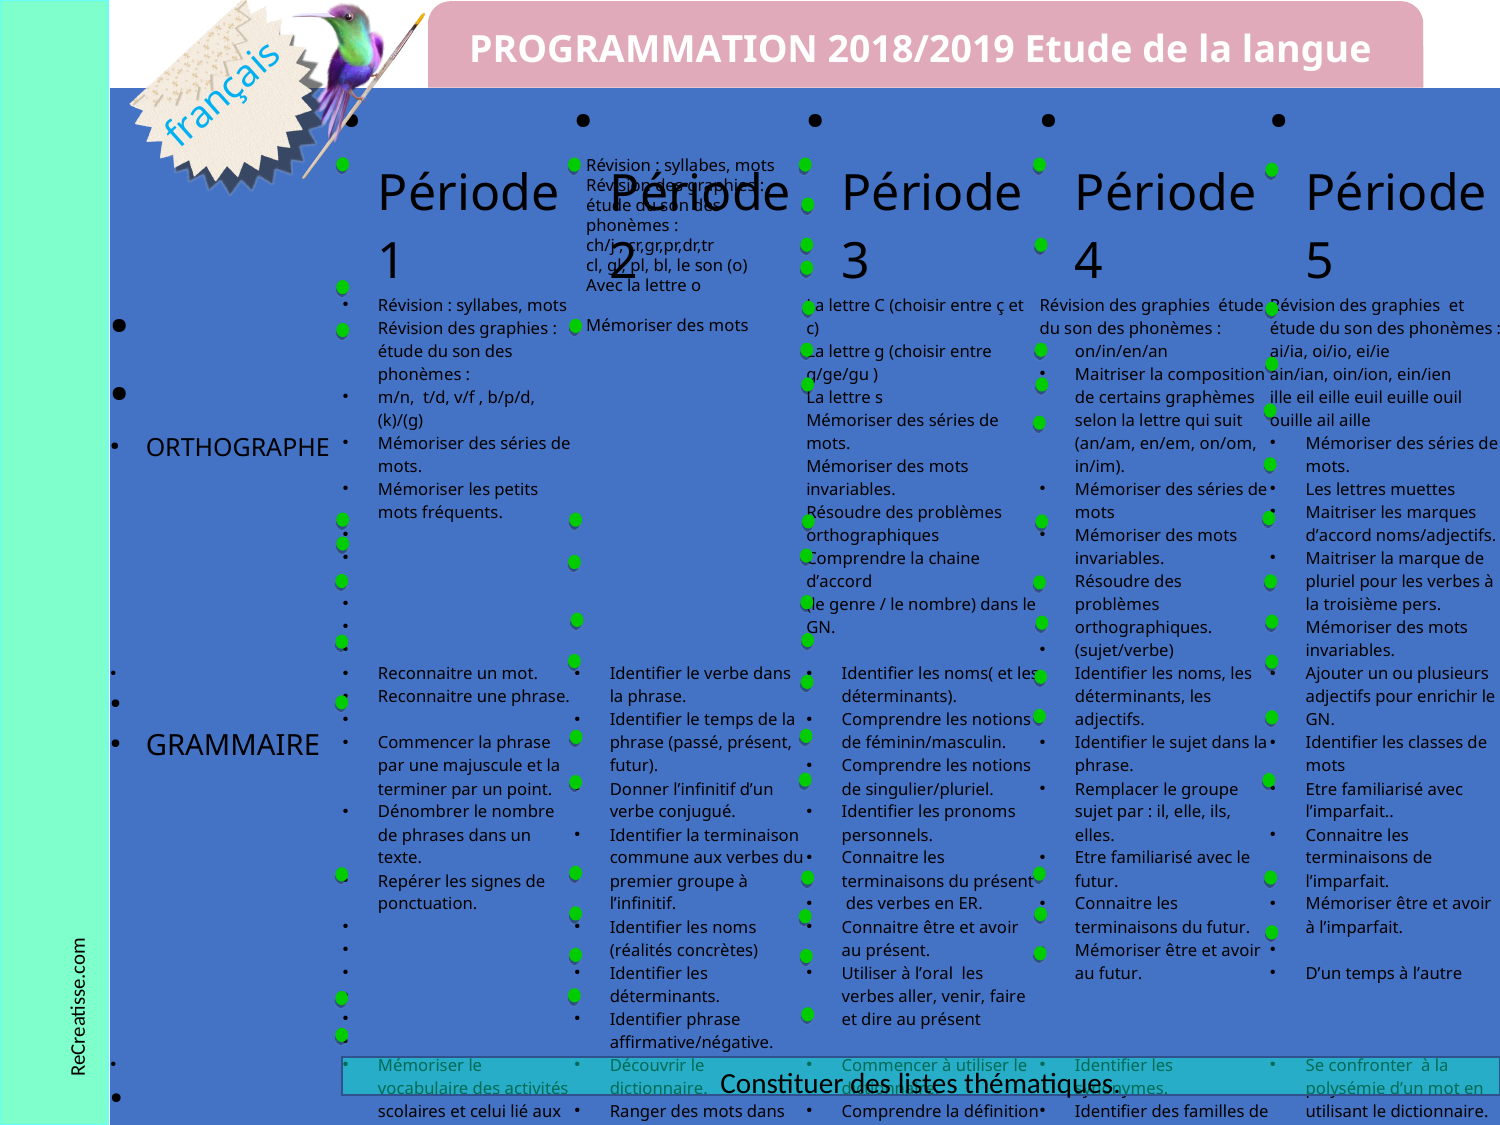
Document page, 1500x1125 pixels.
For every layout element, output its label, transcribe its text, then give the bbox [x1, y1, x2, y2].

table_cell Révision des graphies étude du son des phonèmes : on/in/en/an Maitriser la composition de certains graphèmes selon la lettre qui suit (an/am, en/em, on/om, in/im). Mémoriser des séries de mots Mémoriser des mots invariables. Résoudre des problèmes orthographiques. (sujet/verbe) [1040, 293, 1270, 662]
text_box [569, 947, 582, 962]
text_box [799, 772, 812, 787]
table_cell La lettre C (choisir entre ç et c) La lettre g (choisir entre g/ge/gu ) La lettre s Mémoriser des séries de mots. Mémoriser des mots invariables. Résoudre des problèmes orthographiques Comprendre la chaine d’accord (le genre / le nombre) dans le GN. [806, 293, 1040, 662]
text_box [568, 554, 581, 569]
text_box [336, 323, 350, 338]
table_header Période 1 [342, 88, 574, 293]
table_cell Ajouter un ou plusieurs adjectifs pour enrichir le GN. Identifier les classes de mots Etre familiarisé avec l’imparfait.. Connaitre les terminaisons de l’imparfait. Mémoriser être et avoir à l’imparfait. D’un temps à l’autre [1270, 662, 1500, 1053]
table_cell Révision des graphies et étude du son des phonèmes : ai/ia, oi/io, ei/ie ain/ian, oin/ion, ein/ien ille eil eille euil euille ouil ouille ail aille Mémoriser des séries de mots. Les lettres muettes Maitriser les marques d’accord noms/adjectifs. Maitriser la marque de pluriel pour les verbes à la troisième pers. Mémoriser des mots invariables. [1270, 293, 1500, 662]
text_box Révision : syllabes, mots Révision des graphies : étude du son des phonèmes : ch/j , cr,gr,pr,dr,tr cl, gl, pl, bl, le son (o) Avec la lettre o Mémoriser des mots [571, 147, 801, 362]
text_box [801, 870, 814, 885]
text_box [335, 991, 349, 1006]
table_cell LEXIQUE [110, 1053, 342, 1125]
text_box [1262, 511, 1276, 526]
text_box [335, 1027, 349, 1042]
text_box [335, 634, 349, 649]
text_box [800, 674, 814, 689]
text_box ReCreatisse.com [57, 923, 97, 1091]
text_box [335, 574, 349, 589]
table_cell Se confronter à la polysémie d’un mot en utilisant le dictionnaire. Chercher dans le dictionnaire. [1270, 1095, 1500, 1125]
text_box [568, 988, 581, 1003]
text_box [1034, 237, 1048, 252]
text_box [801, 1007, 814, 1022]
text_box [1034, 669, 1047, 684]
text_box [336, 280, 350, 295]
text_box [802, 514, 815, 529]
text_box [1035, 514, 1049, 529]
table_cell Découvrir le dictionnaire. Ranger des mots dans l’ordre alphabétique. Reconnaitre les mots qui indiquent l’ordre. Reconnaitre les mots qui indiquent le lieu. [574, 1095, 806, 1125]
text_box [1034, 342, 1048, 357]
text_box [1265, 710, 1279, 725]
text_box [1033, 415, 1046, 430]
text_box [1262, 773, 1276, 788]
text_box [799, 728, 813, 743]
text_box [569, 775, 582, 790]
text_box [569, 865, 582, 880]
table_cell Reconnaitre un mot. Reconnaitre une phrase. Commencer la phrase par une majuscule et la terminer par un point. Dénombrer le nombre de phrases dans un texte. Repérer les signes de ponctuation. [342, 662, 574, 1053]
text_box [1265, 614, 1279, 629]
text_box [570, 612, 584, 627]
table_header Période 2 [574, 88, 806, 158]
text_box [801, 197, 815, 212]
text_box [801, 157, 812, 172]
text_box [801, 342, 814, 357]
text_box [1265, 162, 1279, 177]
text_box [801, 377, 814, 392]
table_cell Identifier les synonymes. Identifier des familles de mots. Regrouper les mots en fonction de leur préfixe. [1040, 1095, 1270, 1125]
table_cell Mémoriser le vocabulaire des activités scolaires et celui lié aux apprentissages disciplinaires. Connaitre l’ordre alphabétique. Trouver le mot étiquette. [342, 1095, 574, 1125]
table_header Période 5 [1270, 88, 1500, 293]
table_header Période 3 [806, 88, 1040, 293]
text_box [801, 237, 814, 252]
text_box Constituer des listes thématiques. [342, 1057, 1500, 1095]
text_box [568, 654, 581, 669]
text_box [1033, 866, 1046, 881]
text_box [1264, 457, 1277, 472]
text_box [1265, 654, 1279, 669]
table_cell Commencer à utiliser le dictionnaire. Comprendre la définition d’un mot. Utiliser le dictionnaire pour vérifier l’orthographe d’un mot. Identifier les antonymes. [806, 1095, 1040, 1125]
text_box [1035, 615, 1049, 630]
text_box [336, 512, 350, 527]
text_box [336, 536, 350, 551]
table_cell Identifier le verbe dans la phrase. Identifier le temps de la phrase (passé, présent, futur). Donner l’infinitif d’un verbe conjugué. Identifier la terminaison commune aux verbes du premier groupe à l’infinitif. Identifier les noms (réalités concrètes) Identifier les déterminants. Identifier phrase affirmative/négative. [574, 662, 806, 1053]
table_cell Identifier les noms( et les déterminants). Comprendre les notions de féminin/masculin. Comprendre les notions de singulier/pluriel. Identifier les pronoms personnels. Connaitre les terminaisons du présent des verbes en ER. Connaitre être et avoir au présent. Utiliser à l’oral les verbes aller, venir, faire et dire au présent [806, 662, 1040, 1053]
table_cell Identifier les noms, les déterminants, les adjectifs. Identifier le sujet dans la phrase. Remplacer le groupe sujet par : il, elle, ils, elles. Etre familiarisé avec le futur. Connaitre les terminaisons du futur. Mémoriser être et avoir au futur. [1040, 662, 1270, 1053]
table_header Période 1 [386, 179, 400, 192]
table_header Période 4 [1040, 88, 1270, 293]
text_box [335, 695, 349, 710]
text_box [800, 548, 813, 563]
text_box [335, 867, 349, 882]
text_box [569, 729, 583, 744]
text_box français [138, 13, 292, 172]
text_box [569, 512, 582, 527]
text_box PROGRAMMATION 2018/2019 Etude de la langue [428, 1, 1424, 88]
text_box [1033, 946, 1047, 961]
text_box [1265, 301, 1279, 317]
text_box [1264, 403, 1277, 418]
table_cell [574, 355, 806, 662]
picture [76, 0, 425, 244]
text_box [1033, 575, 1046, 590]
text_box [801, 633, 814, 648]
text_box [1265, 925, 1279, 940]
text_box [1033, 709, 1046, 724]
table_cell [801, 293, 806, 345]
text_box [1034, 906, 1047, 922]
text_box [1265, 356, 1279, 371]
text_box [1033, 157, 1046, 172]
table_header [110, 117, 342, 293]
text_box [802, 300, 815, 315]
text_box [800, 949, 813, 964]
text_box [0, 0, 108, 1125]
text_box [1264, 870, 1278, 885]
table_cell Révision : syllabes, mots Révision des graphies : étude du son des phonèmes : m/n, t/d, v/f , b/p/d, (k)/(g) Mémoriser des séries de mots. Mémoriser les petits mots fréquents. [342, 293, 574, 662]
table_cell ORTHOGRAPHE [110, 293, 342, 662]
text_box [801, 260, 814, 275]
text_box [569, 906, 582, 921]
table_cell GRAMMAIRE [110, 662, 342, 1053]
text_box [1035, 377, 1049, 392]
text_box [799, 909, 812, 924]
text_box [800, 595, 814, 610]
text_box [1264, 574, 1278, 589]
